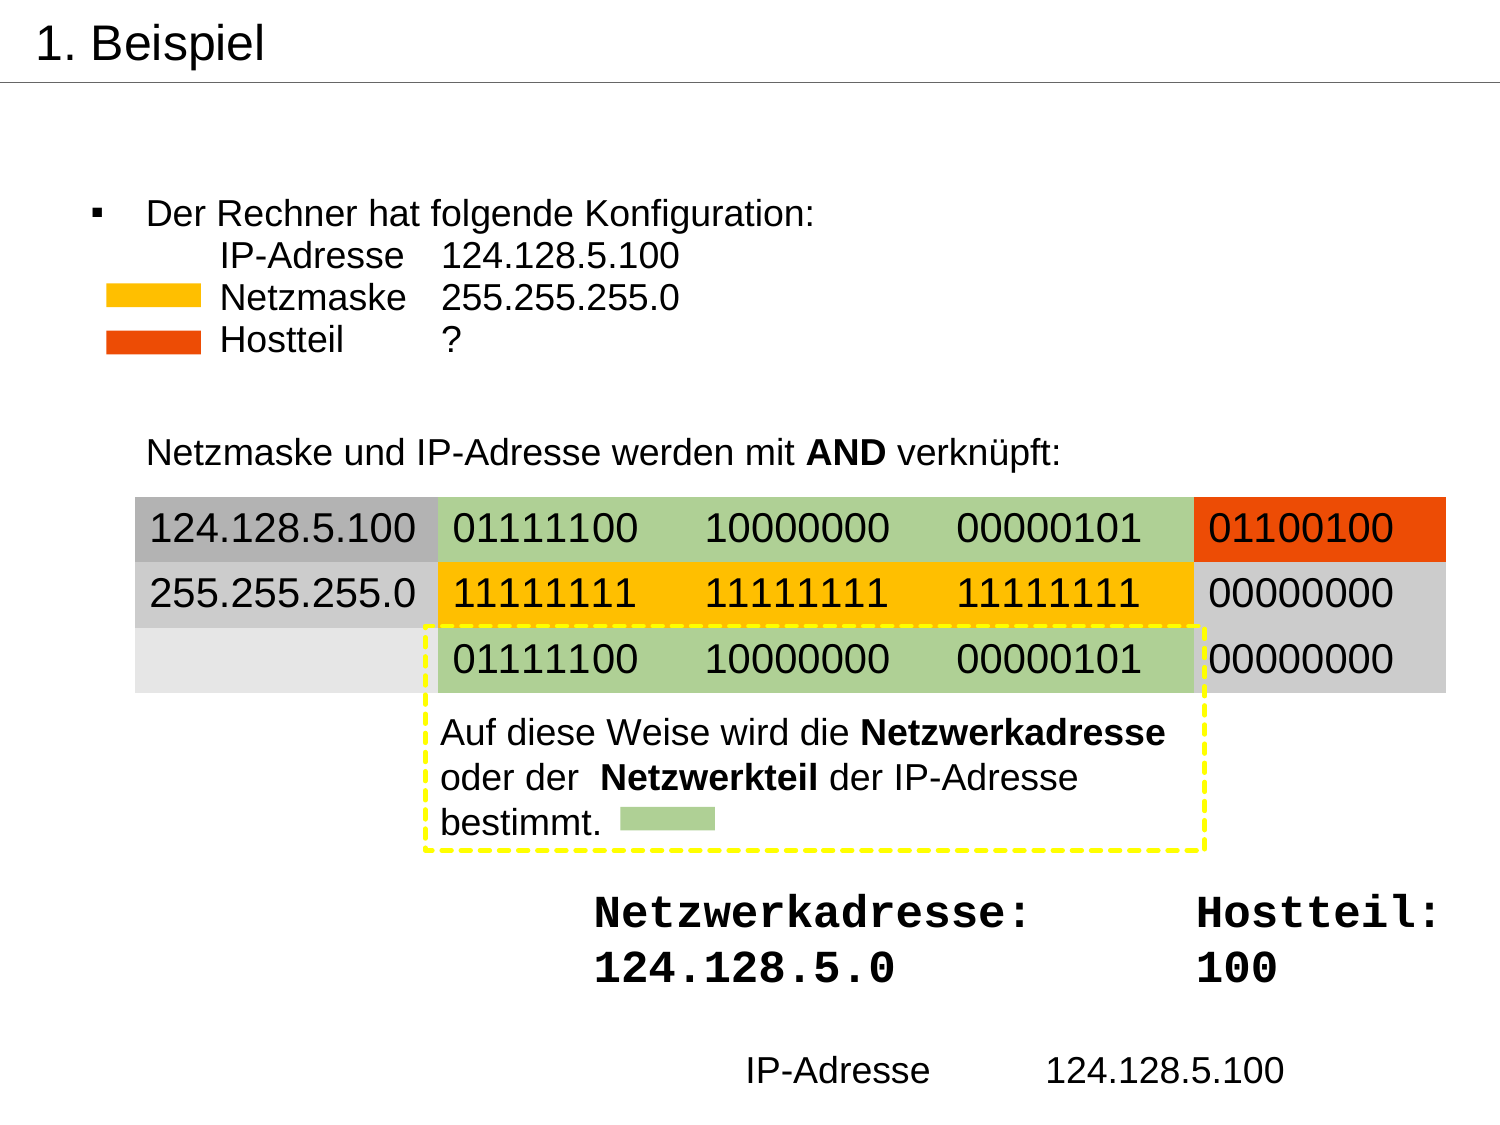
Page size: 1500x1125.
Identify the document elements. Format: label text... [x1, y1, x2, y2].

table_header 01111100 [438, 497, 690, 562]
table_cell 11111111 [438, 562, 690, 628]
table_header 124.128.5.100 [135, 497, 438, 562]
text_box [620, 806, 715, 831]
table_cell [135, 628, 438, 693]
table_cell 00000000 [1194, 562, 1446, 628]
table_header 10000000 [690, 497, 942, 562]
table_cell 11111111 [942, 562, 1194, 628]
table_cell 01111100 [438, 628, 690, 693]
table_header 01100100 [1194, 497, 1446, 562]
text_box IP-Adresse 124.128.5.100 [730, 1038, 1300, 1099]
text_box Hostteil: 100 [1181, 874, 1477, 999]
text_box [106, 330, 201, 355]
text_box [106, 283, 201, 308]
table_cell 00000000 [1194, 628, 1446, 693]
list Der Rechner hat folgende Konfiguration: IP-Adresse 124.128.5.100 Netzmaske 255.255.255.0 Hostteil ? Netzmaske und IP-Adresse werden mit AND verknüpft: [75, 192, 1430, 910]
table_cell 255.255.255.0 [135, 562, 438, 628]
table_header 00000101 [942, 497, 1194, 562]
text_box Auf diese Weise wird die Netzwerkadresse oder der Netzwerkteil der IP-Adresse bestimmt. [425, 700, 1200, 851]
table_cell 10000000 [690, 628, 942, 693]
title 1. Beispiel [35, 15, 1437, 71]
table_cell 11111111 [690, 562, 942, 628]
text_box Netzwerkadresse: 124.128.5.0 [578, 874, 1063, 999]
table_cell 00000101 [942, 628, 1194, 693]
